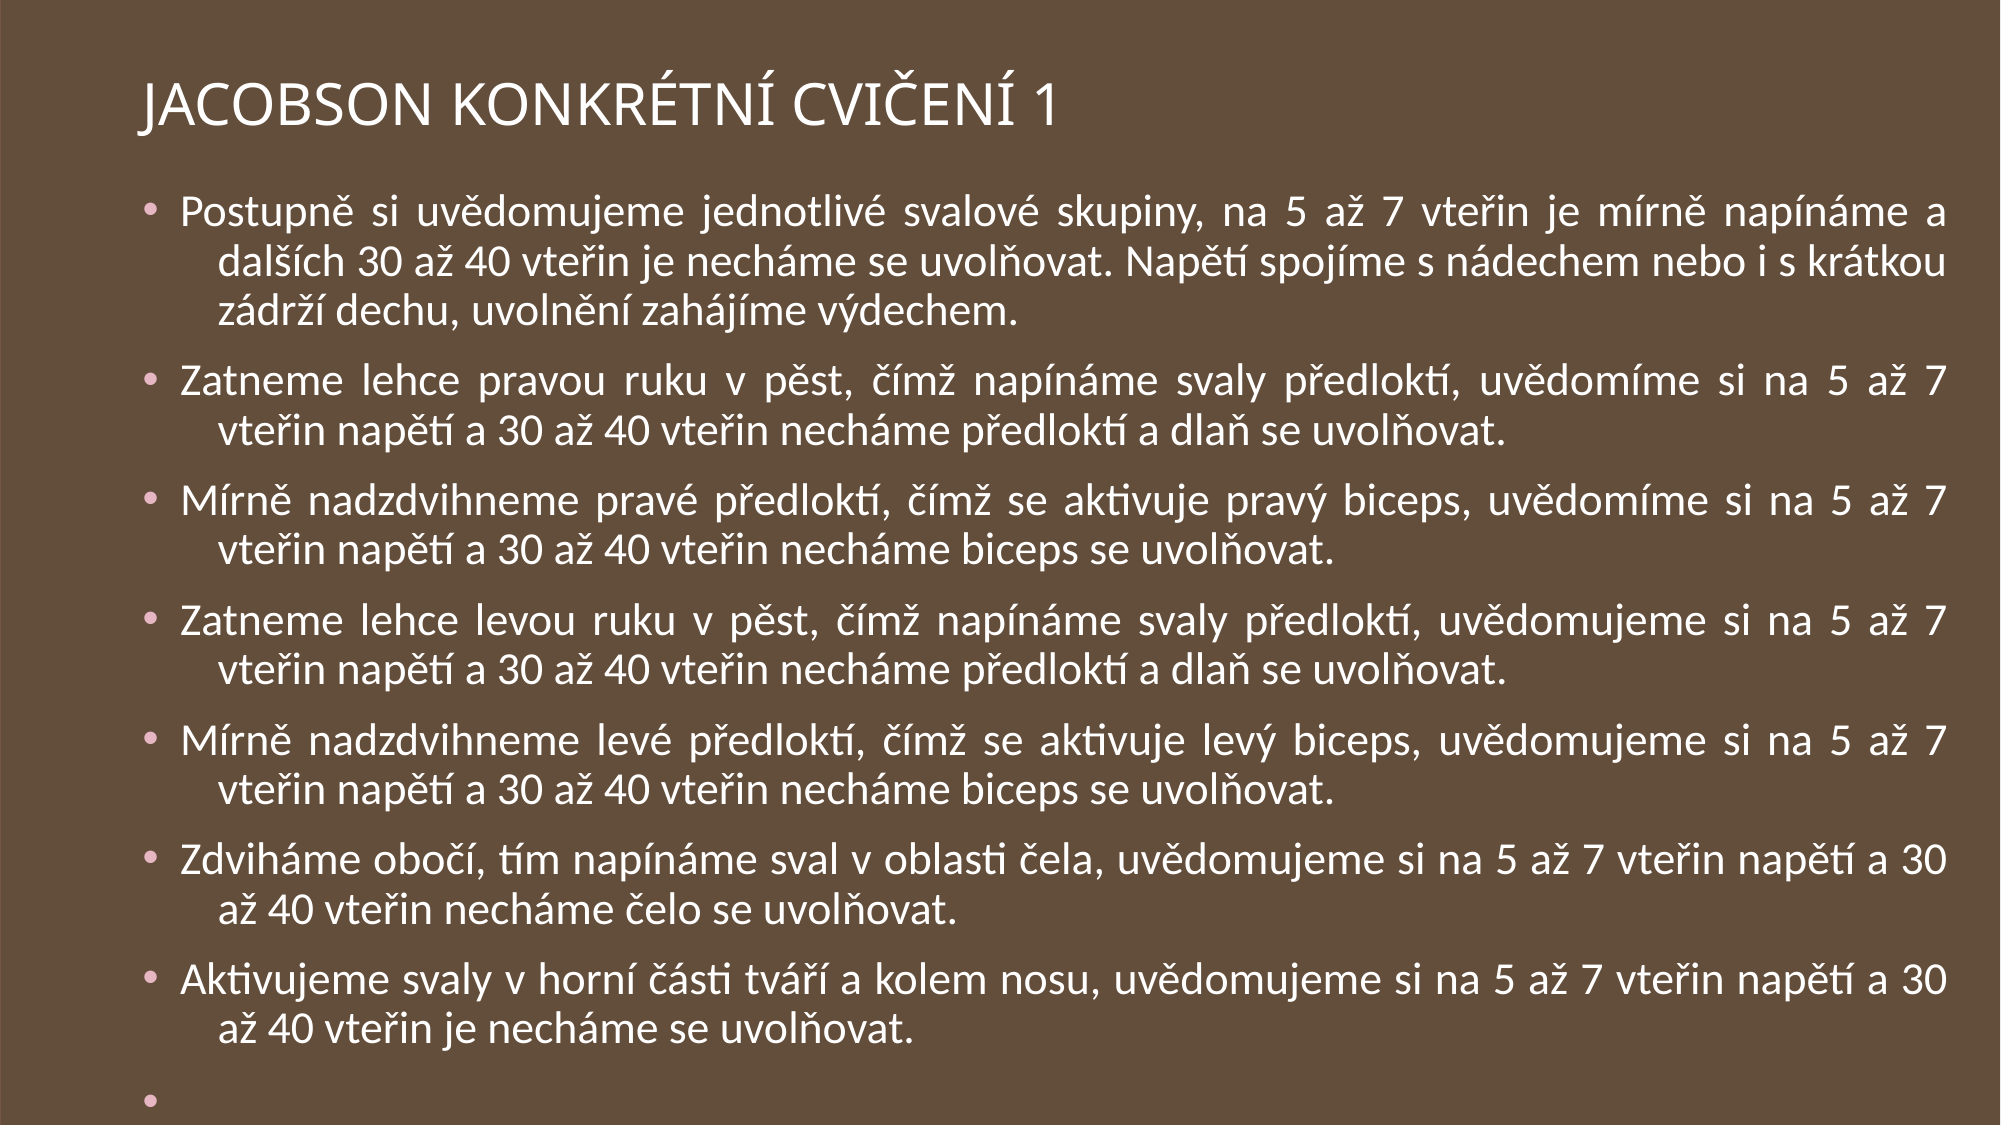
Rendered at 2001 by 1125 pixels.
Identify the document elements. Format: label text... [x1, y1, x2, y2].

title JACOBSON KONKRÉTNÍ CVIČENÍ 1 [127, 59, 1873, 153]
list Postupně si uvědomujeme jednotlivé svalové skupiny, na 5 až 7 vteřin je mírně napínáme a dalších 30 až 40 vteřin je necháme se uvolňovat. Napětí spojíme s nádechem nebo i s krátkou zádrží dechu, uvolnění zahájíme výdechem. Zatneme lehce pravou ruku v pěst, čímž napínáme svaly předloktí, uvědomíme si na 5 až 7 vteřin napětí a 30 až 40 vteřin necháme předloktí a dlaň se uvolňovat. Mírně nadzdvihneme pravé předloktí, čímž se aktivuje pravý biceps, uvědomíme si na 5 až 7 vteřin napětí a 30 až 40 vteřin necháme biceps se uvolňovat. Zatneme lehce levou ruku v pěst, čímž napínáme svaly předloktí, uvědomujeme si na 5 až 7 vteřin napětí a 30 až 40 vteřin necháme předloktí a dlaň se uvolňovat. Mírně nadzdvihneme levé předloktí, čímž se aktivuje levý biceps, uvědomujeme si na 5 až 7 vteřin napětí a 30 až 40 vteřin necháme biceps se uvolňovat. Zdviháme obočí, tím napínáme sval v oblasti čela, uvědomujeme si na 5 až 7 vteřin napětí a 30 až 40 vteřin necháme čelo se uvolňovat. Aktivujeme svaly v horní části tváří a kolem nosu, uvědomujeme si na 5 až 7 vteřin napětí a 30 až 40 vteřin je necháme se uvolňovat. [127, 179, 1965, 1094]
